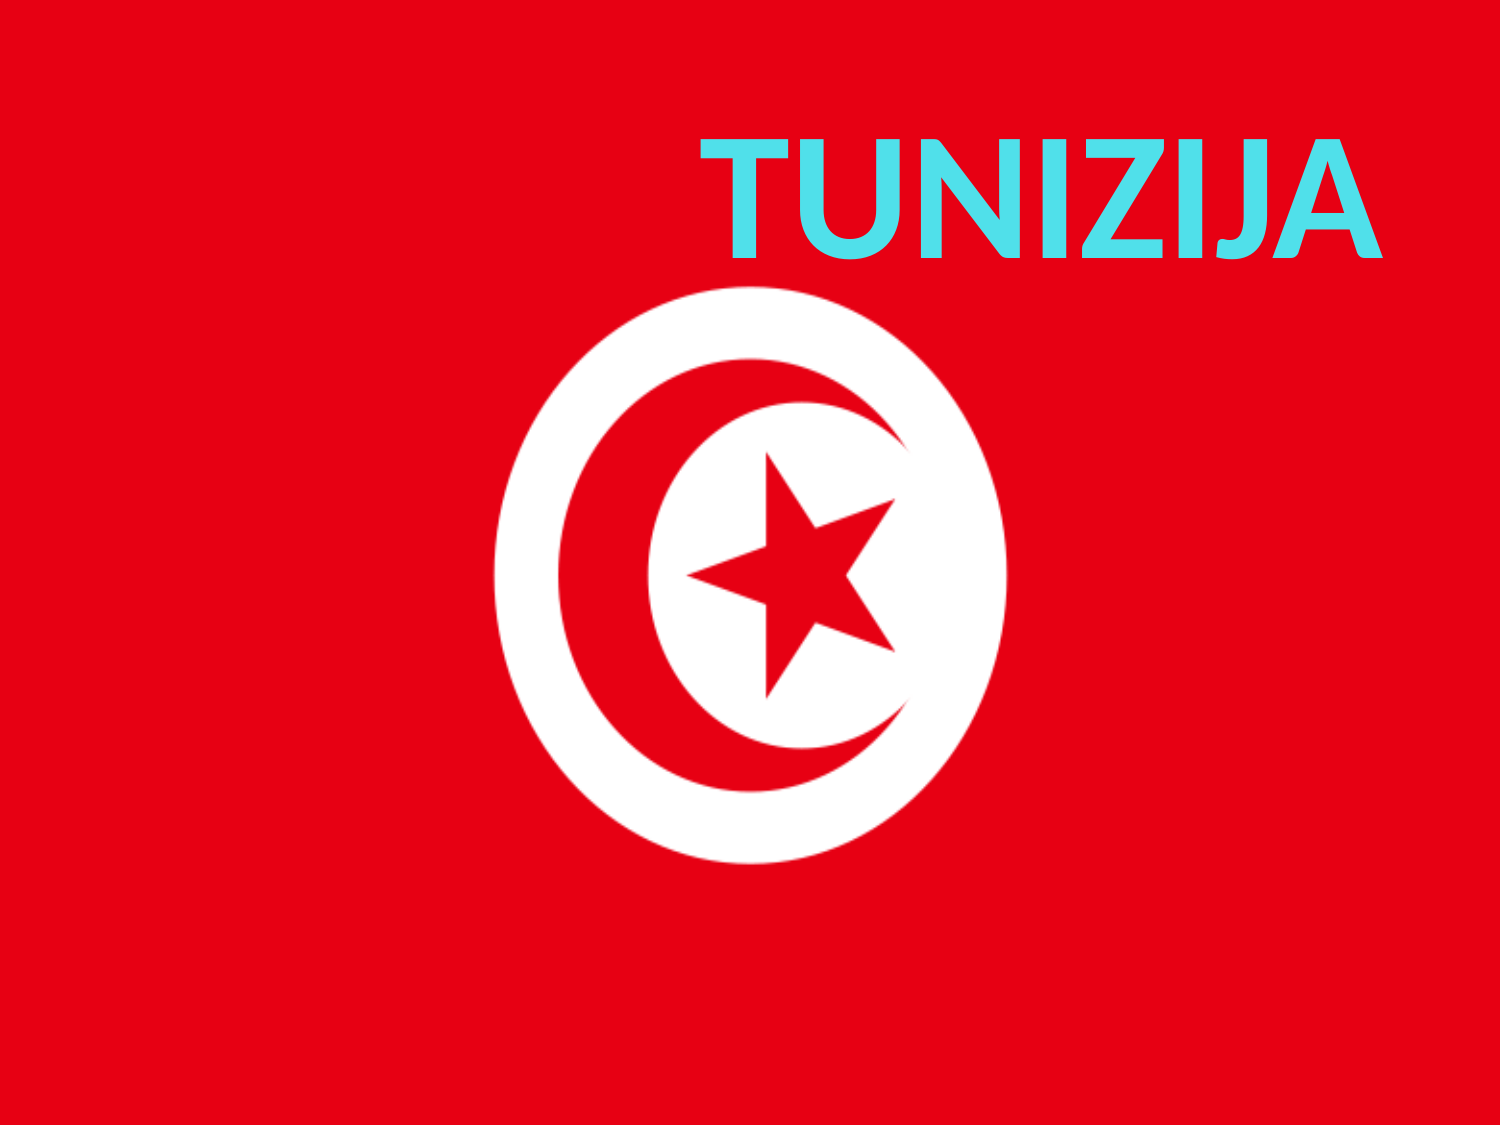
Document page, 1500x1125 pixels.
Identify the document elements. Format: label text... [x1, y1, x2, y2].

picture [0, 0, 1500, 1125]
title TUNIZIJA [383, 54, 1388, 296]
